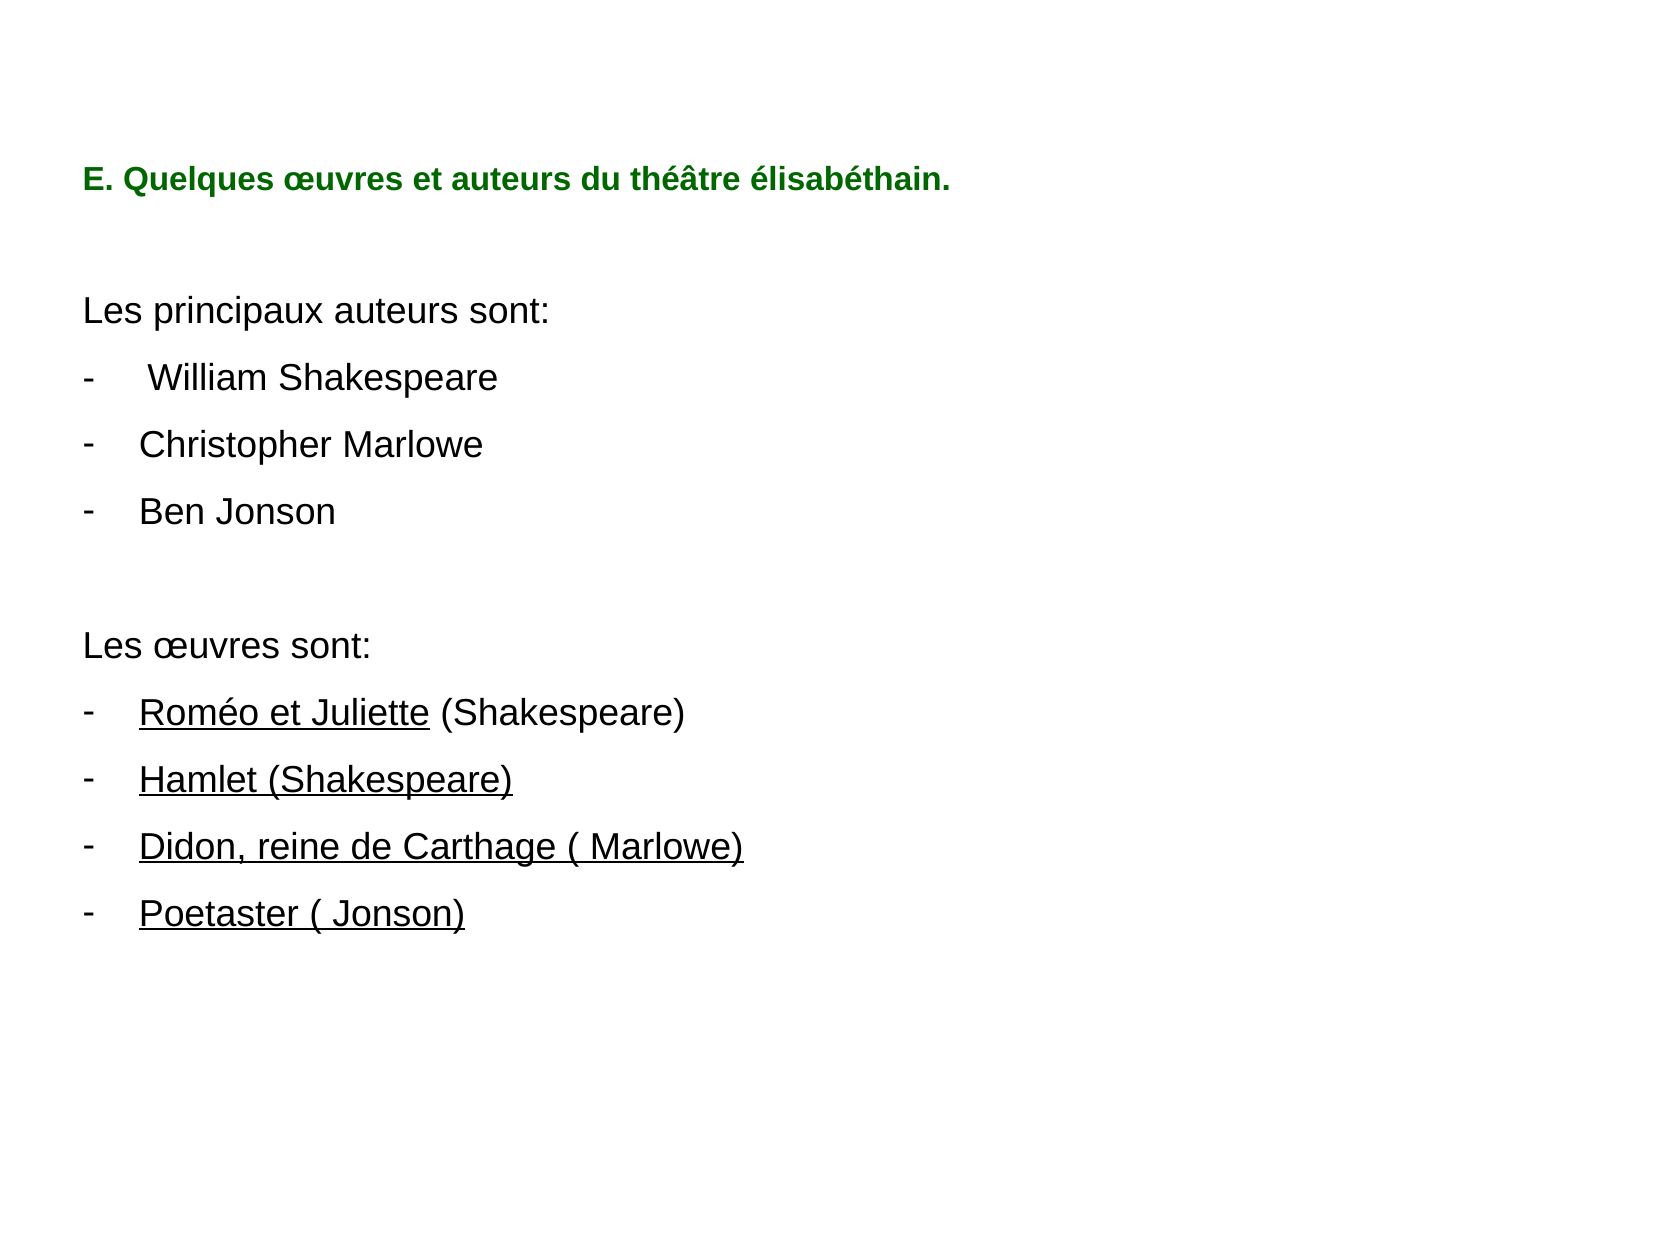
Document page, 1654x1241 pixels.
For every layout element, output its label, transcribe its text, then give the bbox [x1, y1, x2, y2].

list E. Quelques œuvres et auteurs du théâtre élisabéthain. Les principaux auteurs sont: - William Shakespeare Christopher Marlowe Ben Jonson Les œuvres sont: Roméo et Juliette (Shakespeare) Hamlet (Shakespeare) Didon, reine de Carthage ( Marlowe) Poetaster ( Jonson) [82, 159, 1571, 1149]
